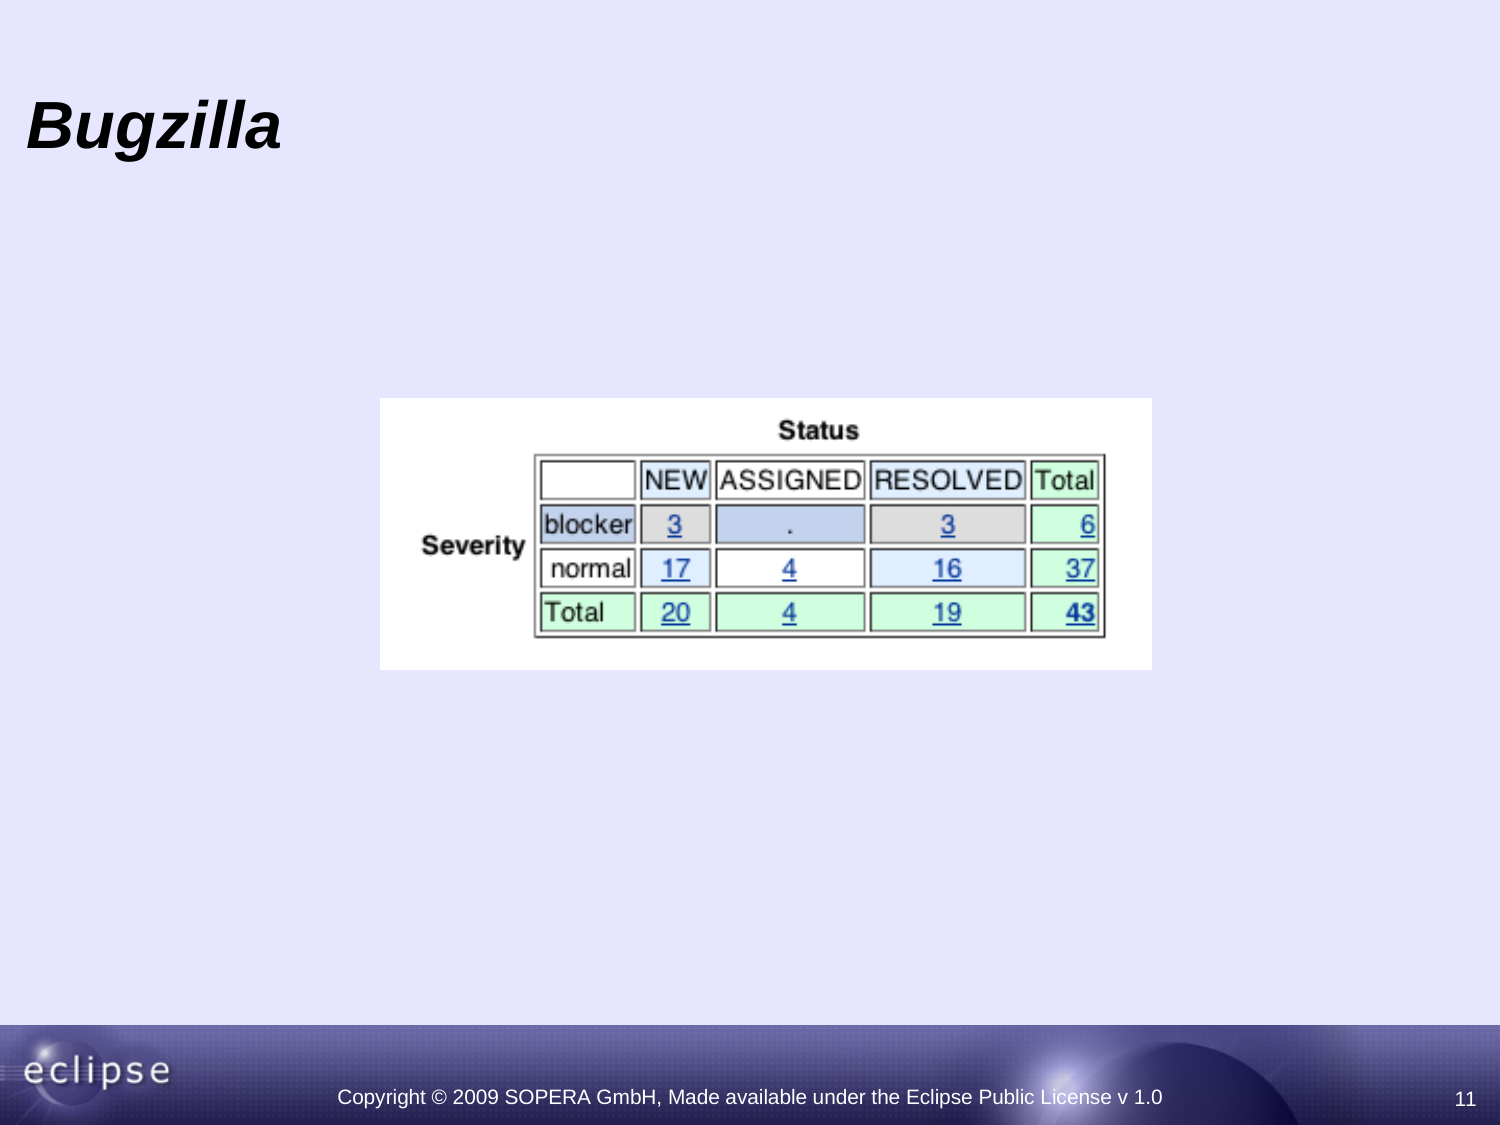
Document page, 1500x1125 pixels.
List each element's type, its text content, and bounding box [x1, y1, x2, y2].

title Bugzilla [26, 84, 1474, 172]
picture [0, 1025, 1500, 1125]
picture [380, 398, 1152, 670]
